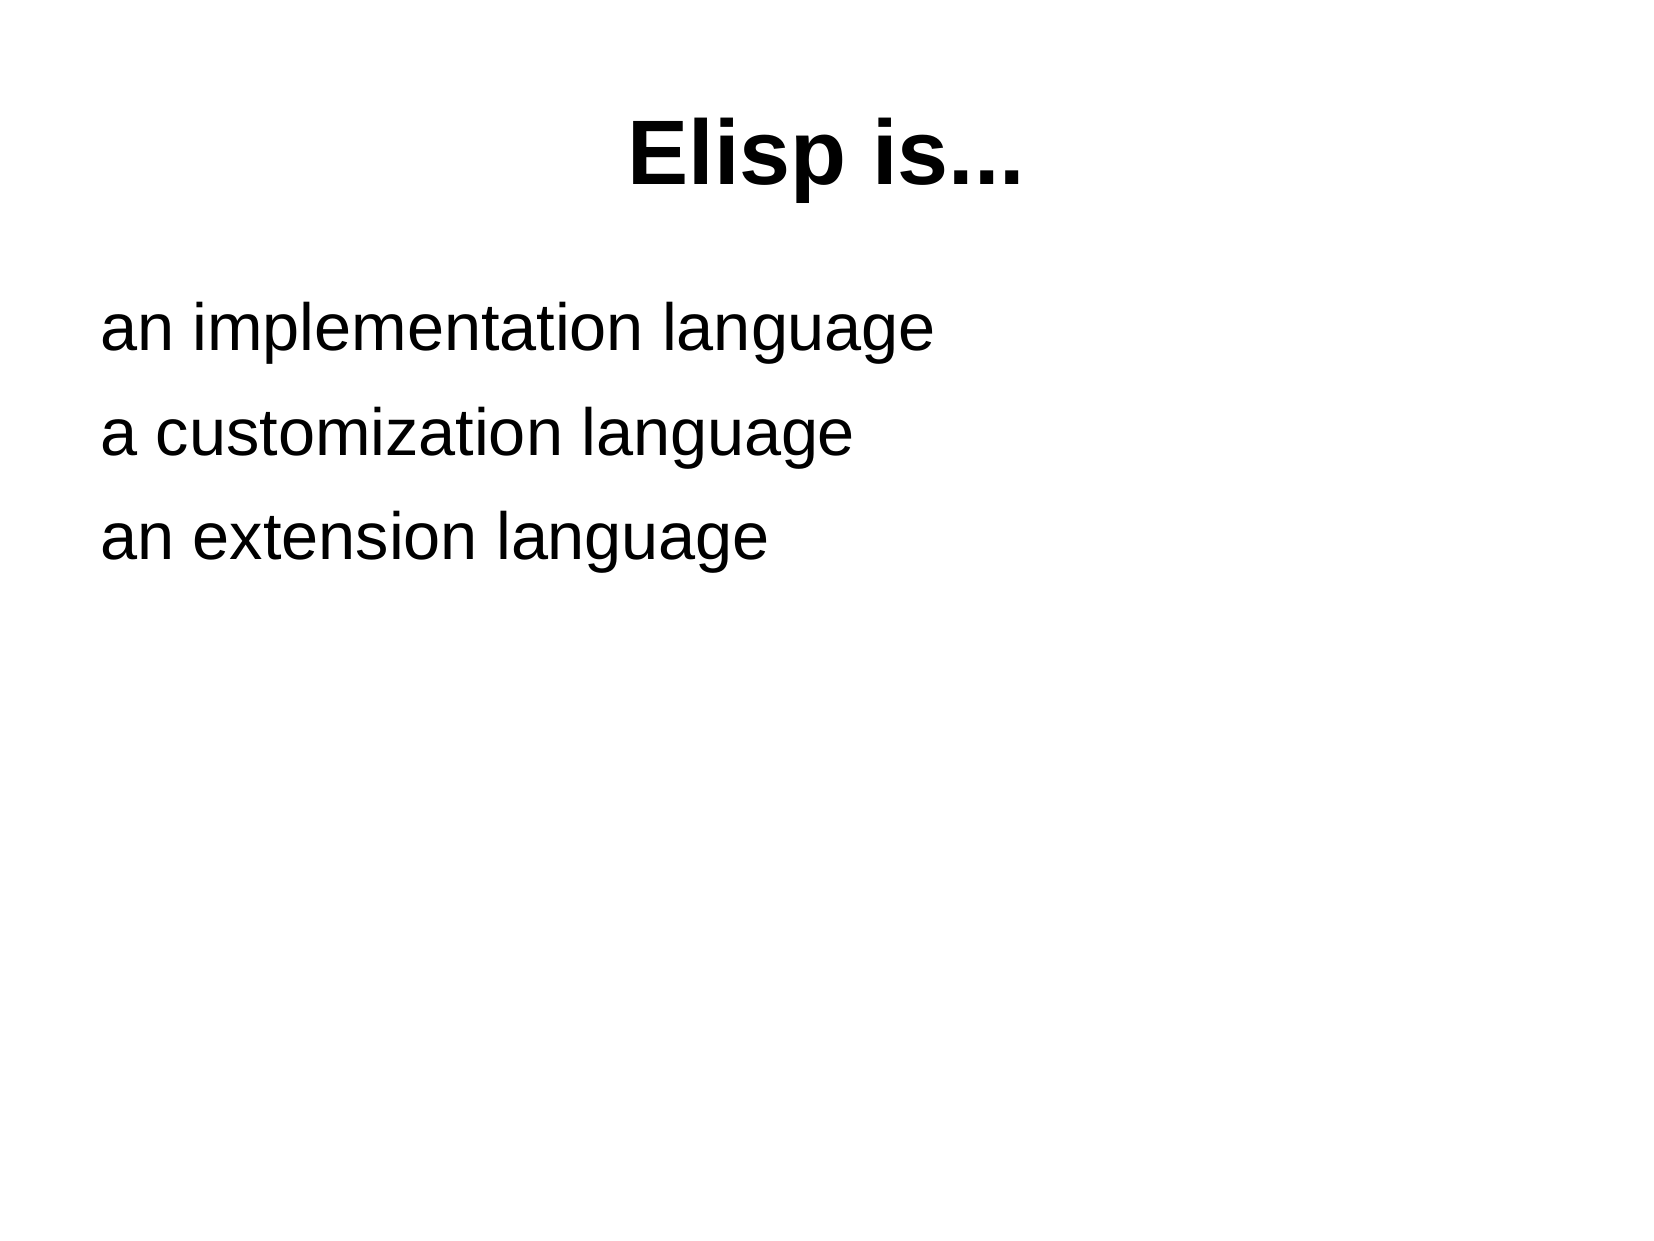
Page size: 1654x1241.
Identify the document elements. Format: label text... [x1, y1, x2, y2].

list an implementation language a customization language an extension language [82, 290, 1571, 1094]
title Elisp is... [82, 56, 1571, 250]
